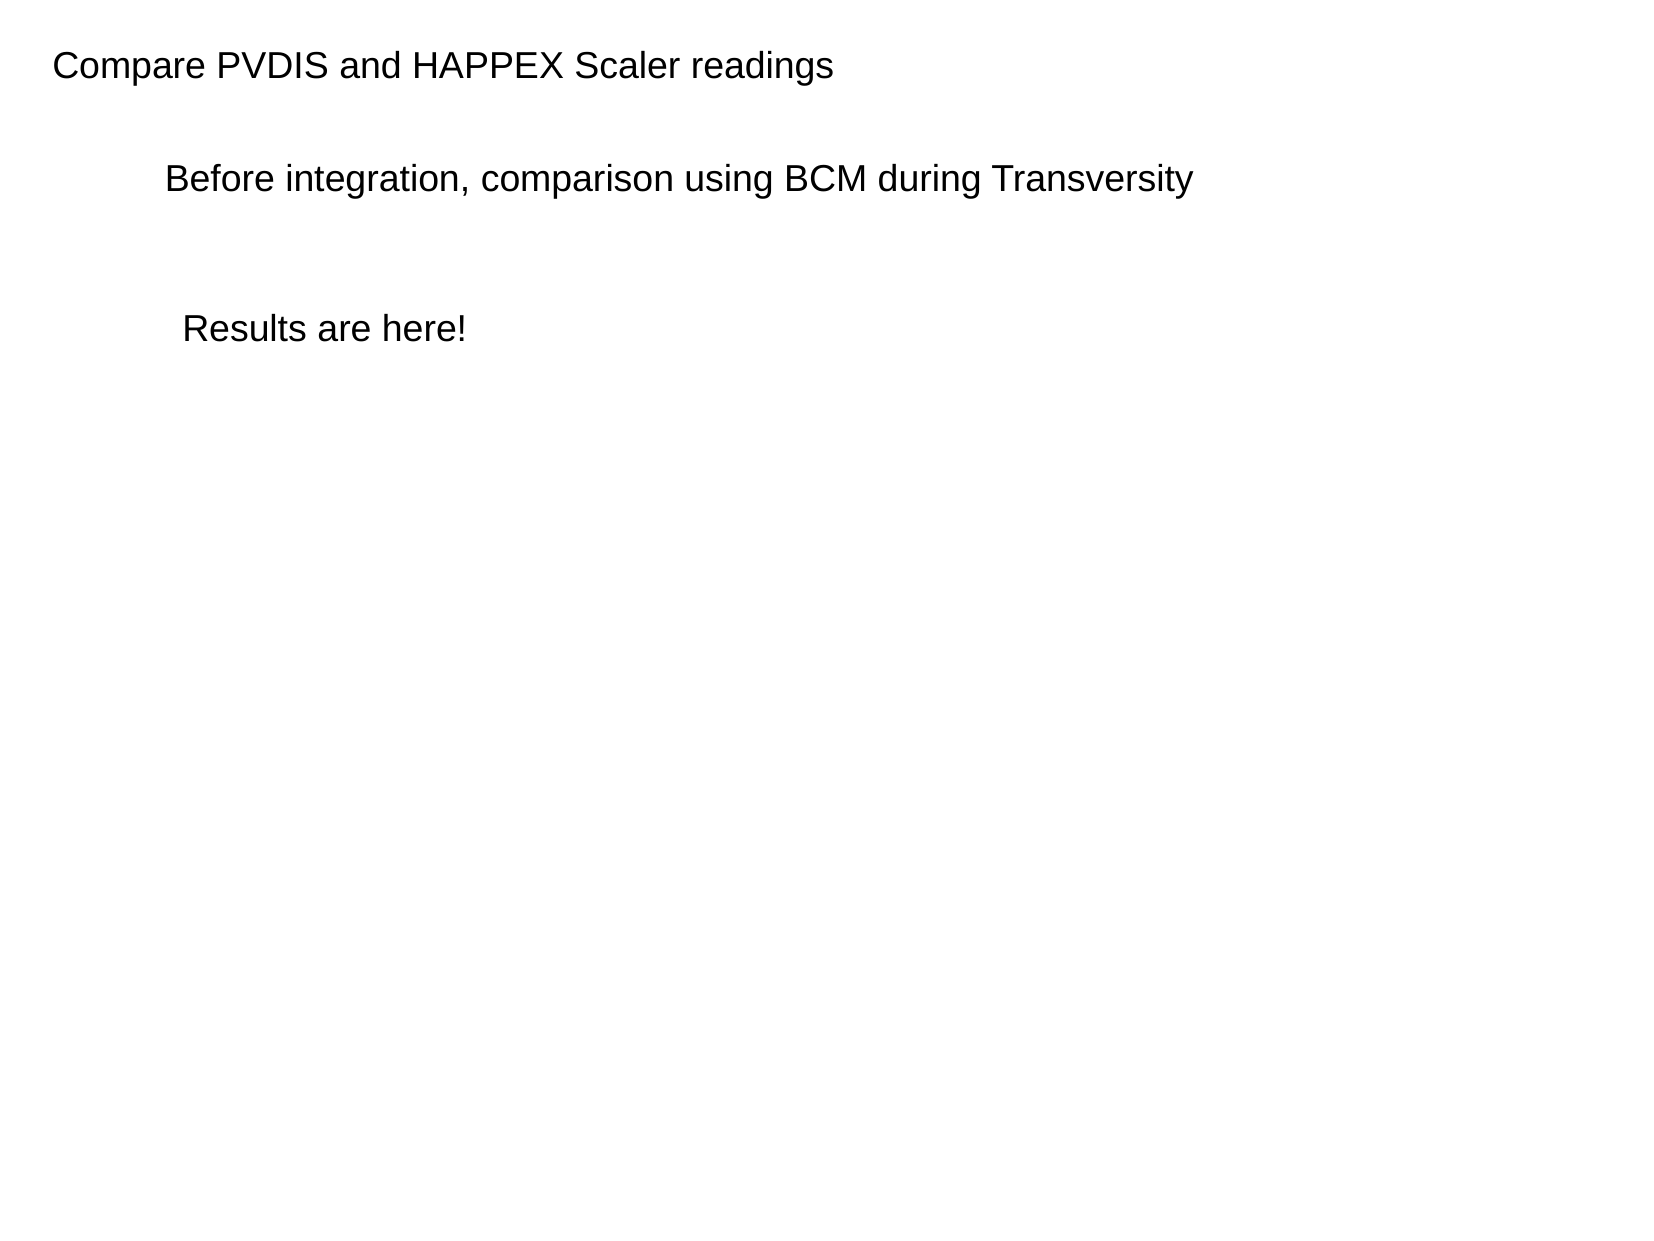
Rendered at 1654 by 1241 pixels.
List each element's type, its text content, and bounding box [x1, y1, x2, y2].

text_box Compare PVDIS and HAPPEX Scaler readings [37, 37, 1351, 95]
text_box Results are here! [167, 300, 483, 357]
text_box Before integration, comparison using BCM during Transversity [150, 150, 1613, 263]
